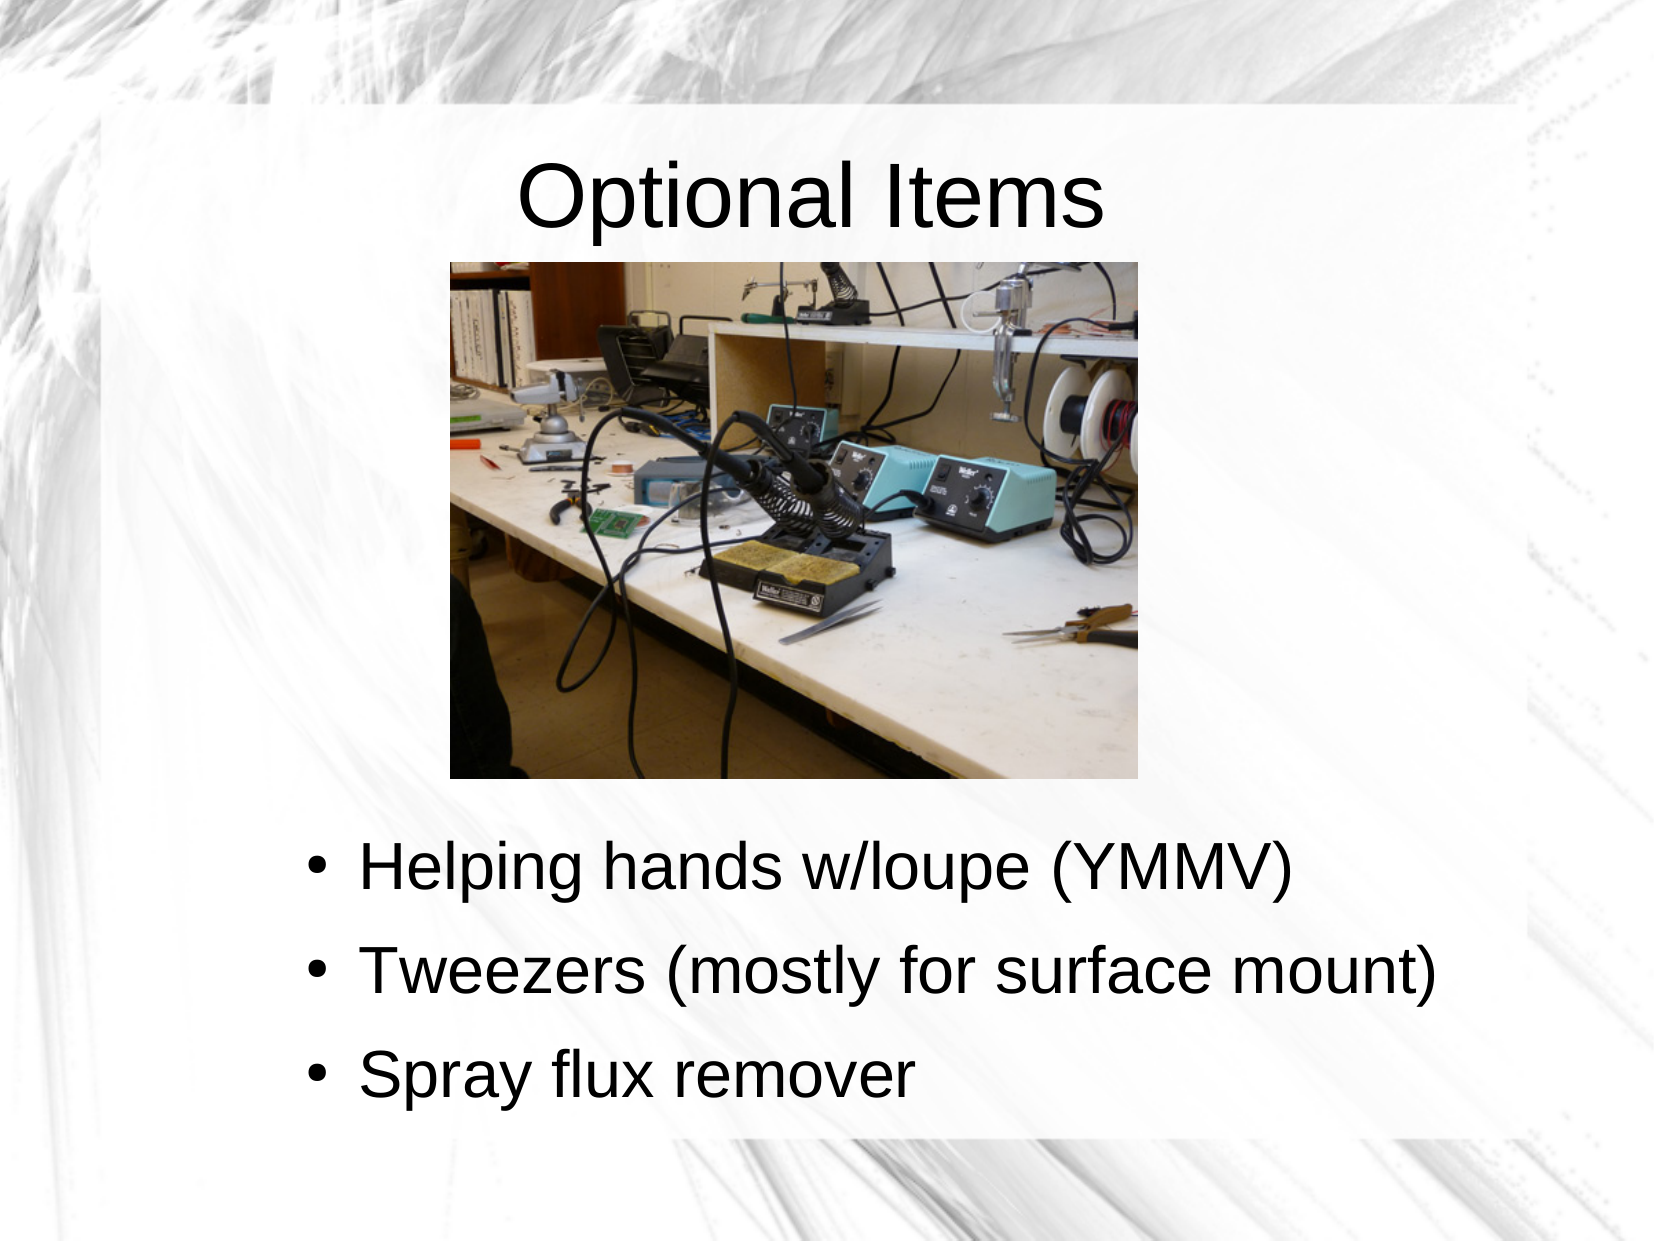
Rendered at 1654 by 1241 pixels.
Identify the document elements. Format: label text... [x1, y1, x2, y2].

list Helping hands w/loupe (YMMV) Tweezers (mostly for surface mount) Spray flux remover [269, 828, 1463, 1167]
title Optional Items [118, 112, 1506, 281]
picture [0, 0, 1654, 1241]
